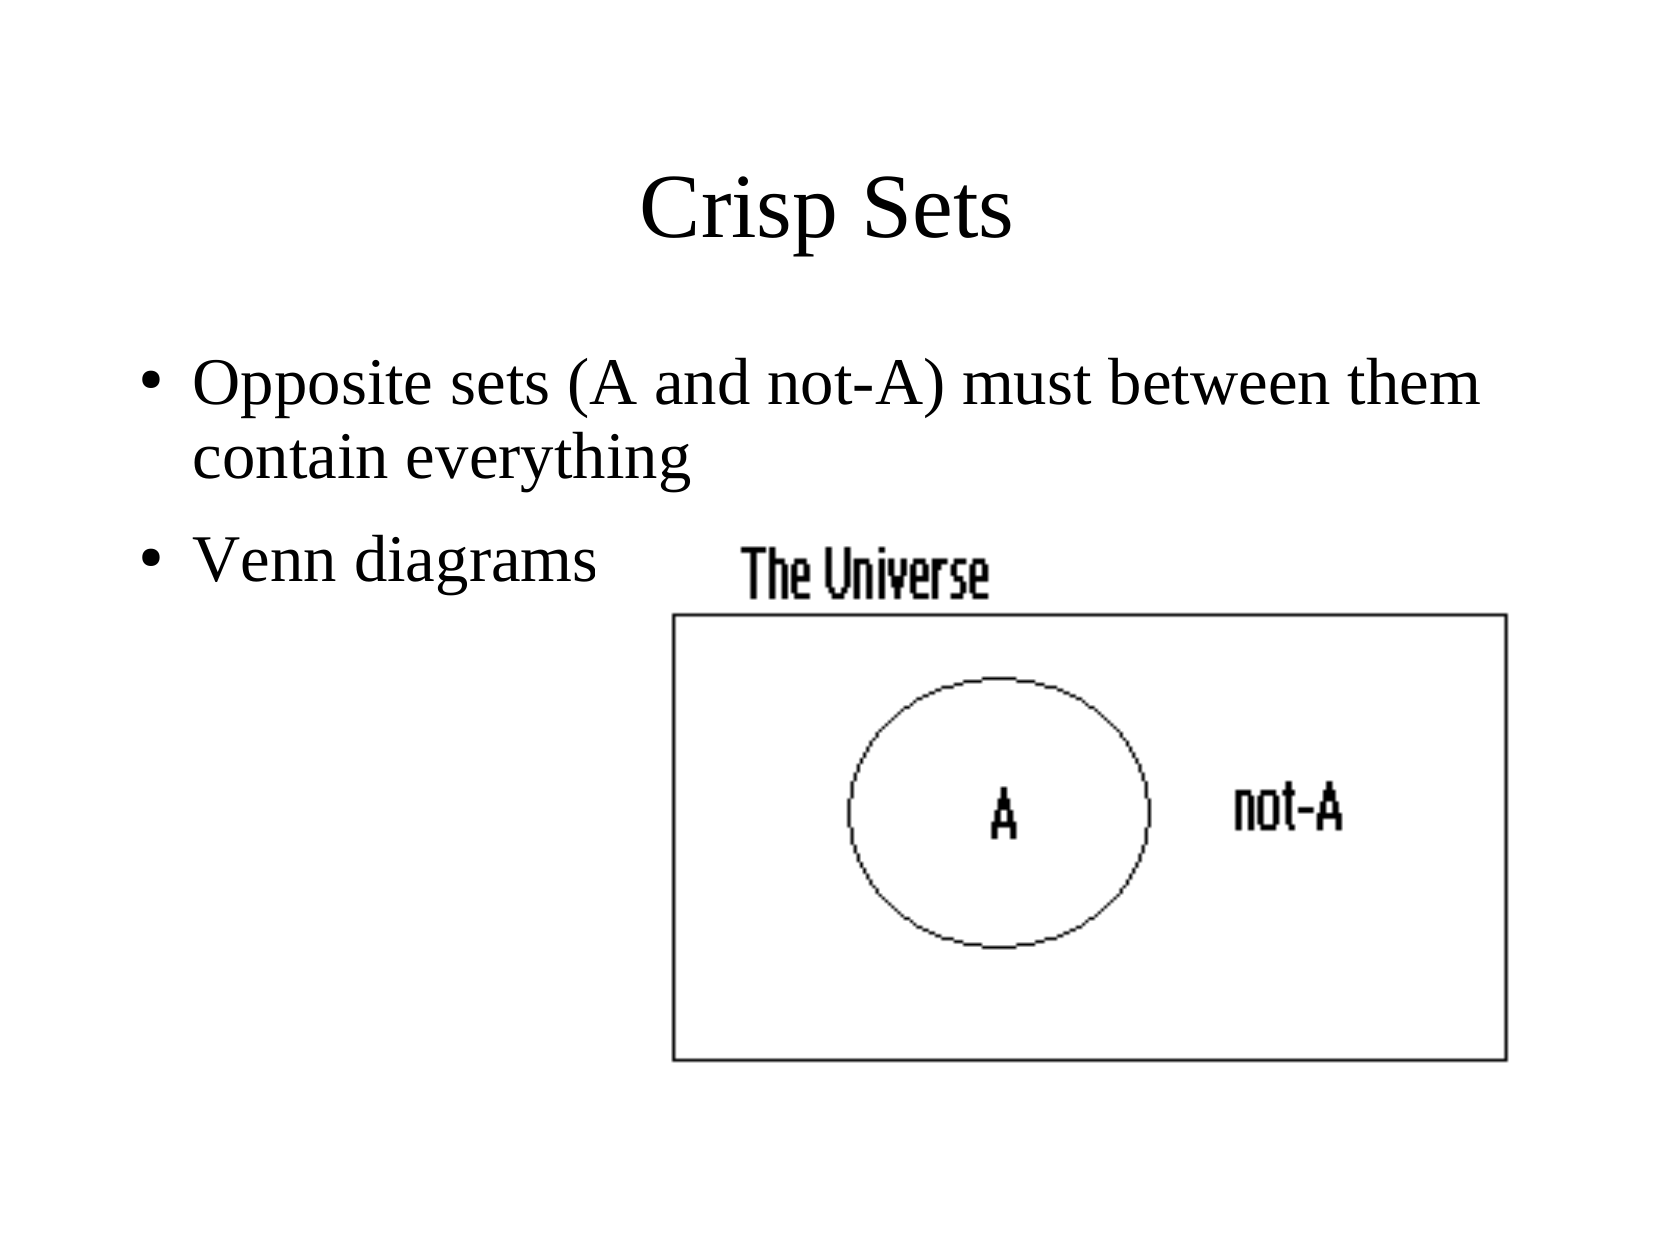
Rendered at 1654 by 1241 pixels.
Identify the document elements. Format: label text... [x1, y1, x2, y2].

title Crisp Sets [121, 102, 1534, 311]
list Opposite sets (A and not-A) must between them contain everything Venn diagrams [121, 344, 1534, 634]
chart [595, 519, 1587, 1132]
